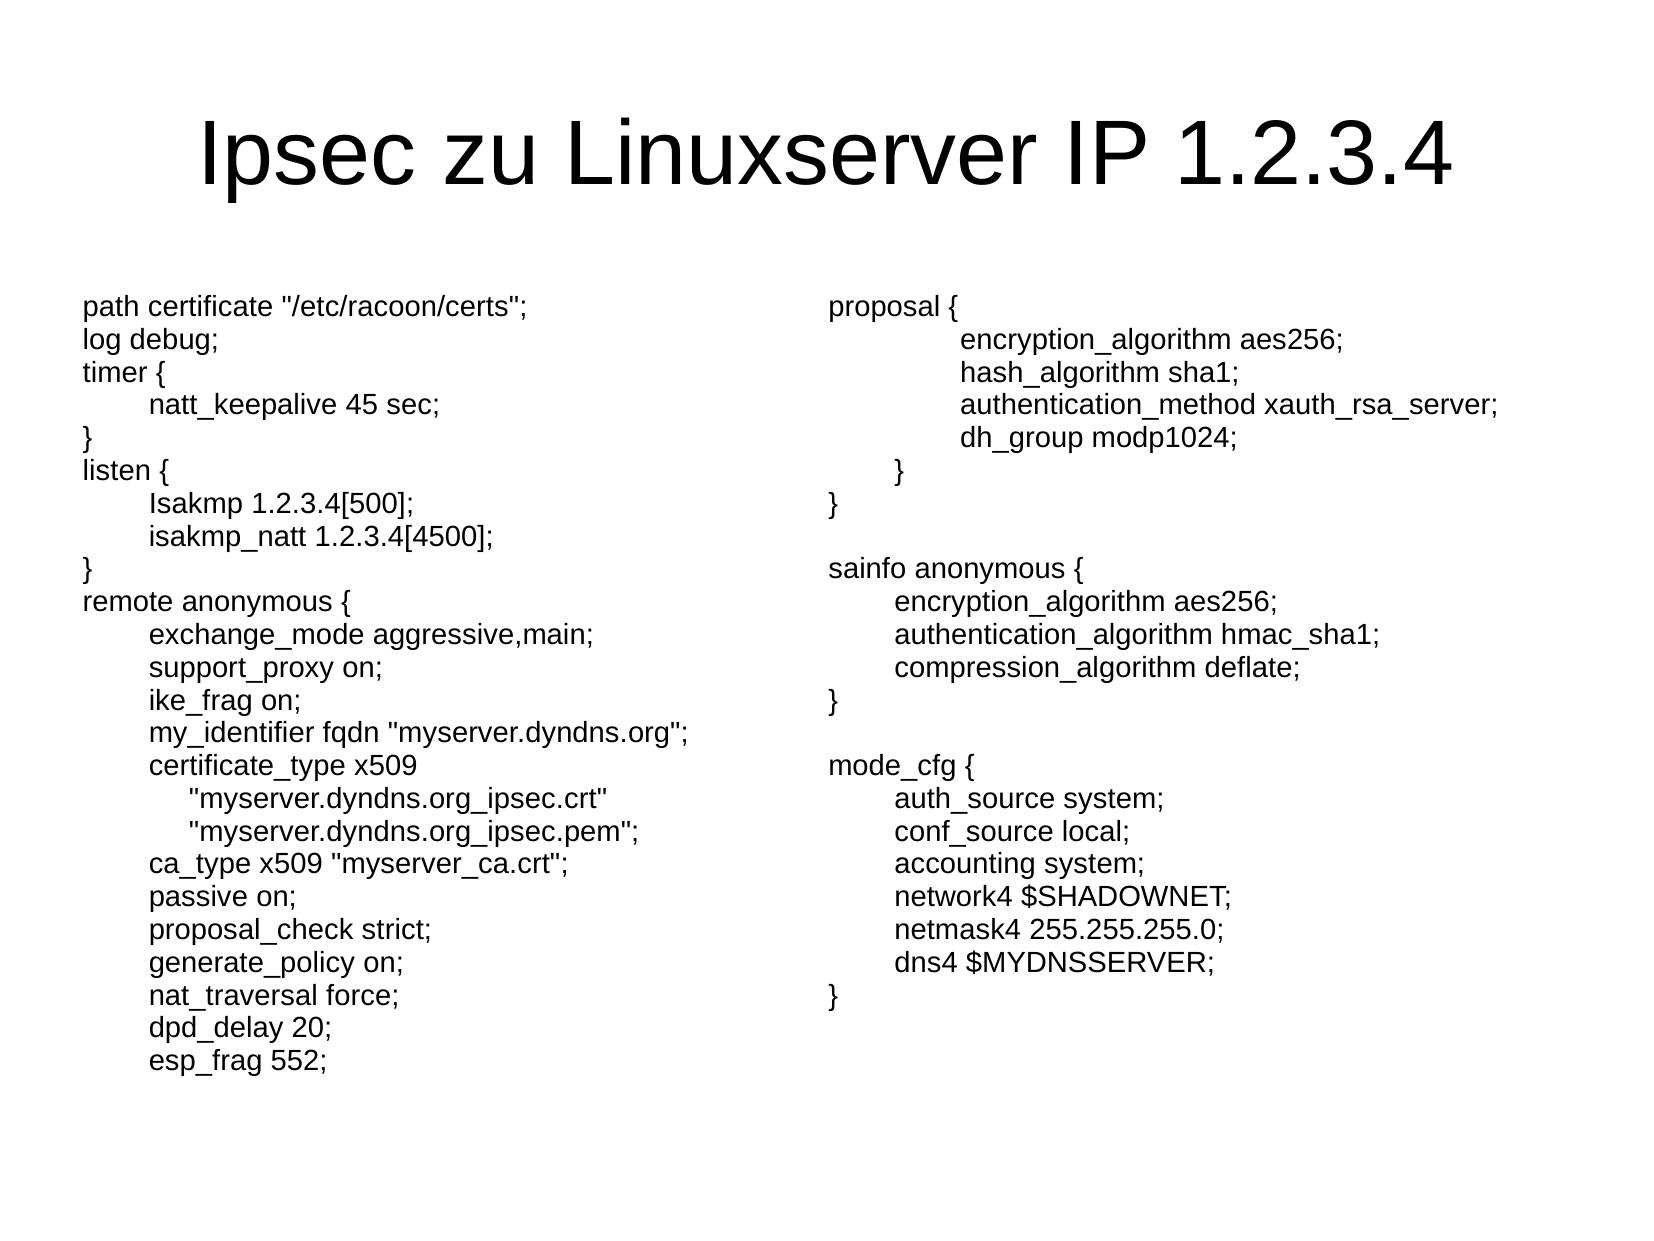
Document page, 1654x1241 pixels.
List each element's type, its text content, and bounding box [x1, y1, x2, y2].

title Ipsec zu Linuxserver IP 1.2.3.4 [82, 49, 1571, 257]
list path certificate "/etc/racoon/certs"; log debug; timer { natt_keepalive 45 sec; } listen { Isakmp 1.2.3.4[500]; isakmp_natt 1.2.3.4[4500]; } remote anonymous { exchange_mode aggressive,main; support_proxy on; ike_frag on; my_identifier fqdn "myserver.dyndns.org"; certificate_type x509 "myserver.dyndns.org_ipsec.crt" "myserver.dyndns.org_ipsec.pem"; ca_type x509 "myserver_ca.crt"; passive on; proposal_check strict; generate_policy on; nat_traversal force; dpd_delay 20; esp_frag 552; [82, 290, 793, 1010]
list proposal { encryption_algorithm aes256; hash_algorithm sha1; authentication_method xauth_rsa_server; dh_group modp1024; } } sainfo anonymous { encryption_algorithm aes256; authentication_algorithm hmac_sha1; compression_algorithm deflate; } mode_cfg { auth_source system; conf_source local; accounting system; network4 $SHADOWNET; netmask4 255.255.255.0; dns4 $MYDNSSERVER; } [828, 290, 1539, 1010]
